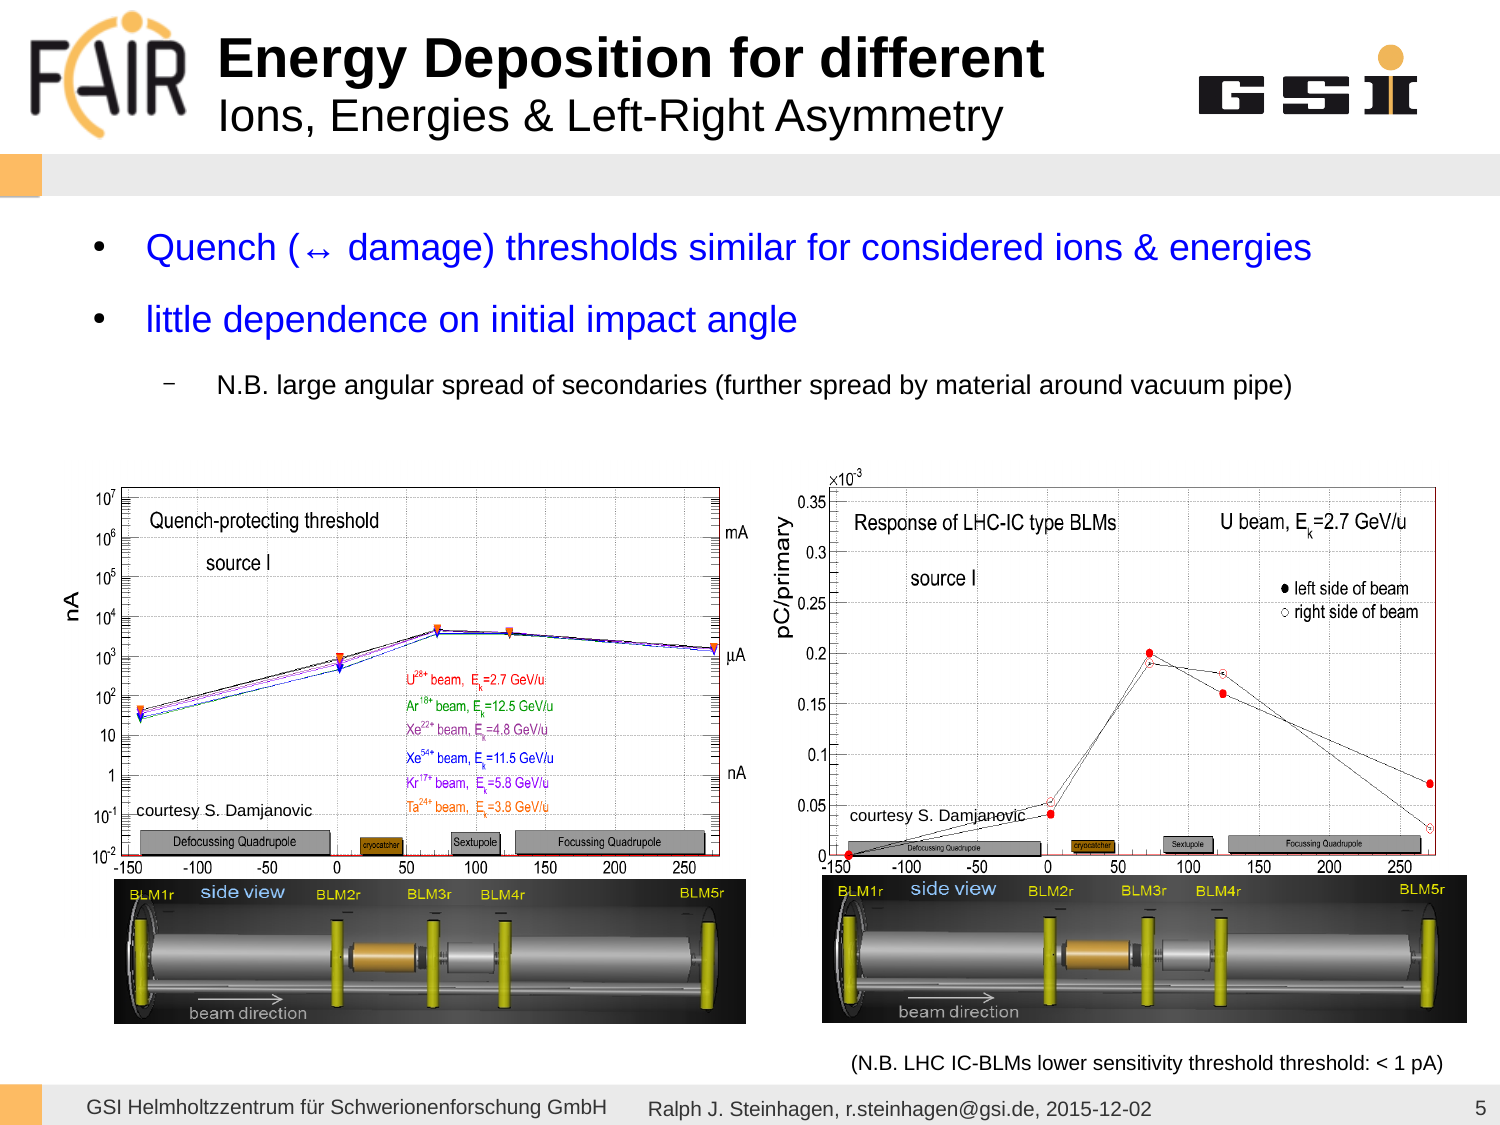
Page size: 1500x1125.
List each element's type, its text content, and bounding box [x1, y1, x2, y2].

title Energy Deposition for different Ions, Energies & Left-Right Asymmetry [217, 11, 1193, 157]
picture [765, 460, 1467, 1031]
picture [58, 460, 755, 1032]
picture [1197, 42, 1419, 117]
text_box (N.B. LHC IC-BLMs lower sensitivity threshold threshold: < 1 pA) [836, 1044, 1500, 1085]
picture [30, 9, 187, 141]
text_box courtesy S. Damjanovic [834, 798, 1054, 835]
text_box courtesy S. Damjanovic [121, 793, 336, 829]
list Quench (↔ damage) thresholds similar for considered ions & energies little dependence on initial impact angle N.B. large angular spread of secondaries (further spread by material around vacuum pipe) [75, 226, 1425, 461]
